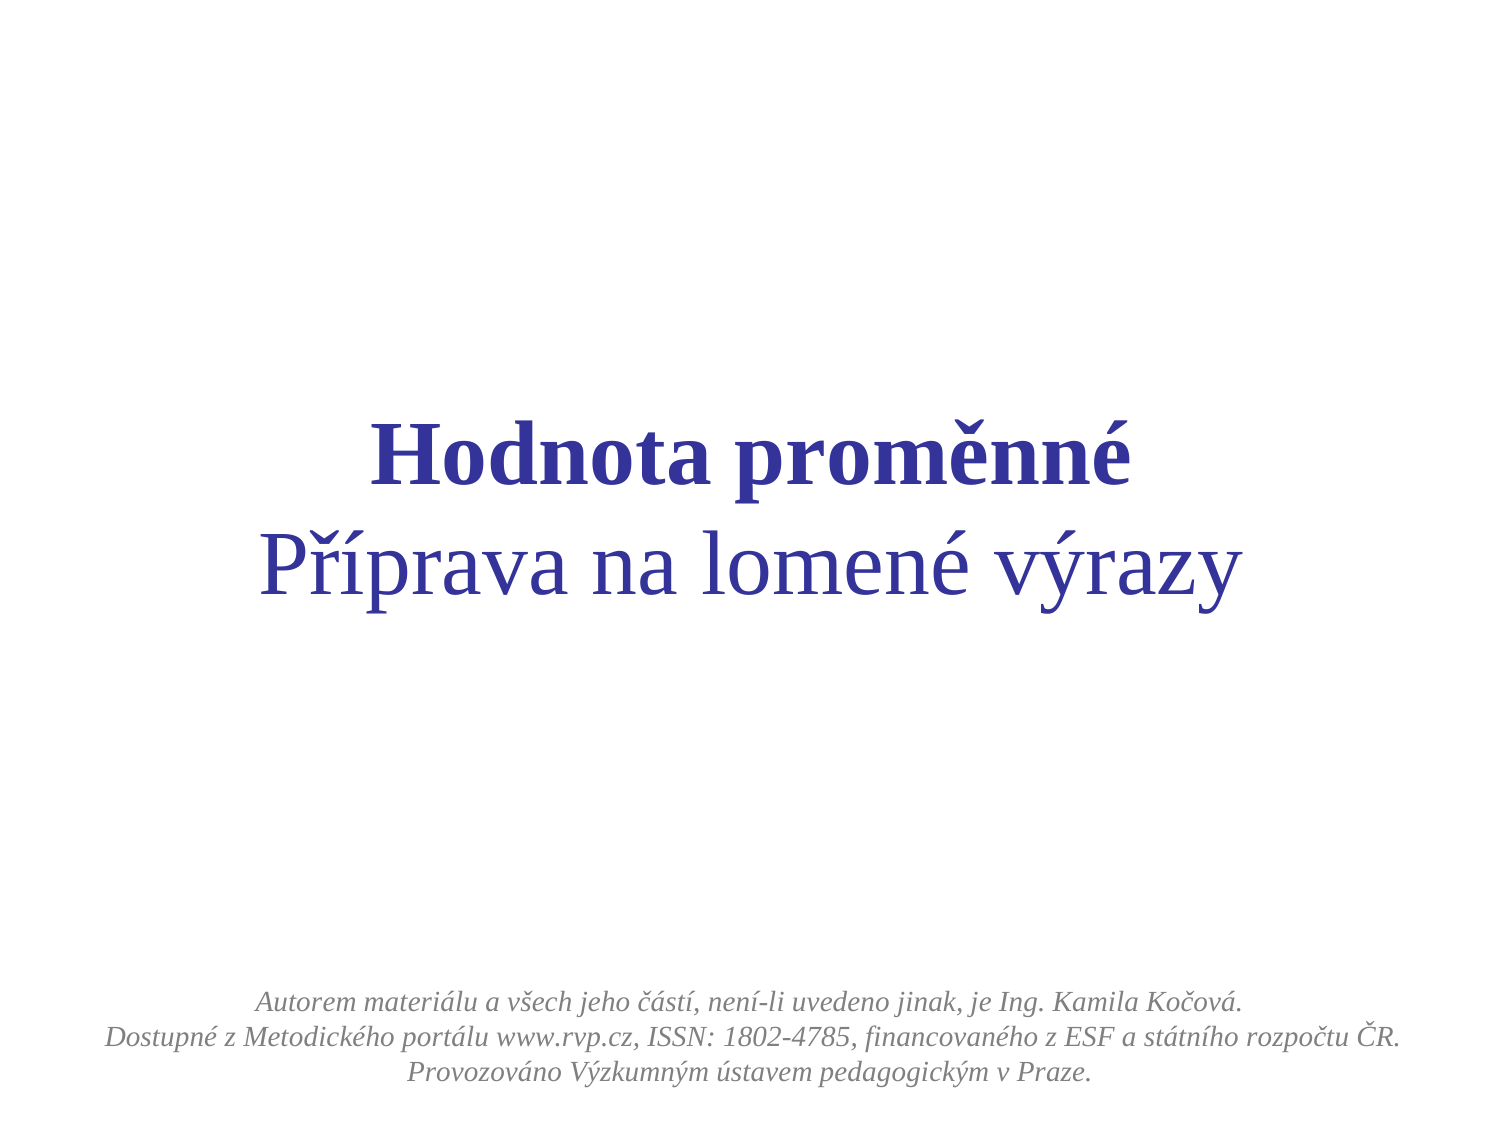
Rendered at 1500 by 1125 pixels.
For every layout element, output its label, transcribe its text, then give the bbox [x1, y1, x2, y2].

title Hodnota proměnné Příprava na lomené výrazy [76, 385, 1427, 621]
text_box Autorem materiálu a všech jeho částí, není-li uvedeno jinak, je Ing. Kamila Kočová. Dostupné z Metodického portálu www.rvp.cz, ISSN: 1802-4785, financovaného z ESF a státního rozpočtu ČR. Provozováno Výzkumným ústavem pedagogickým v Praze. [0, 974, 1500, 1125]
